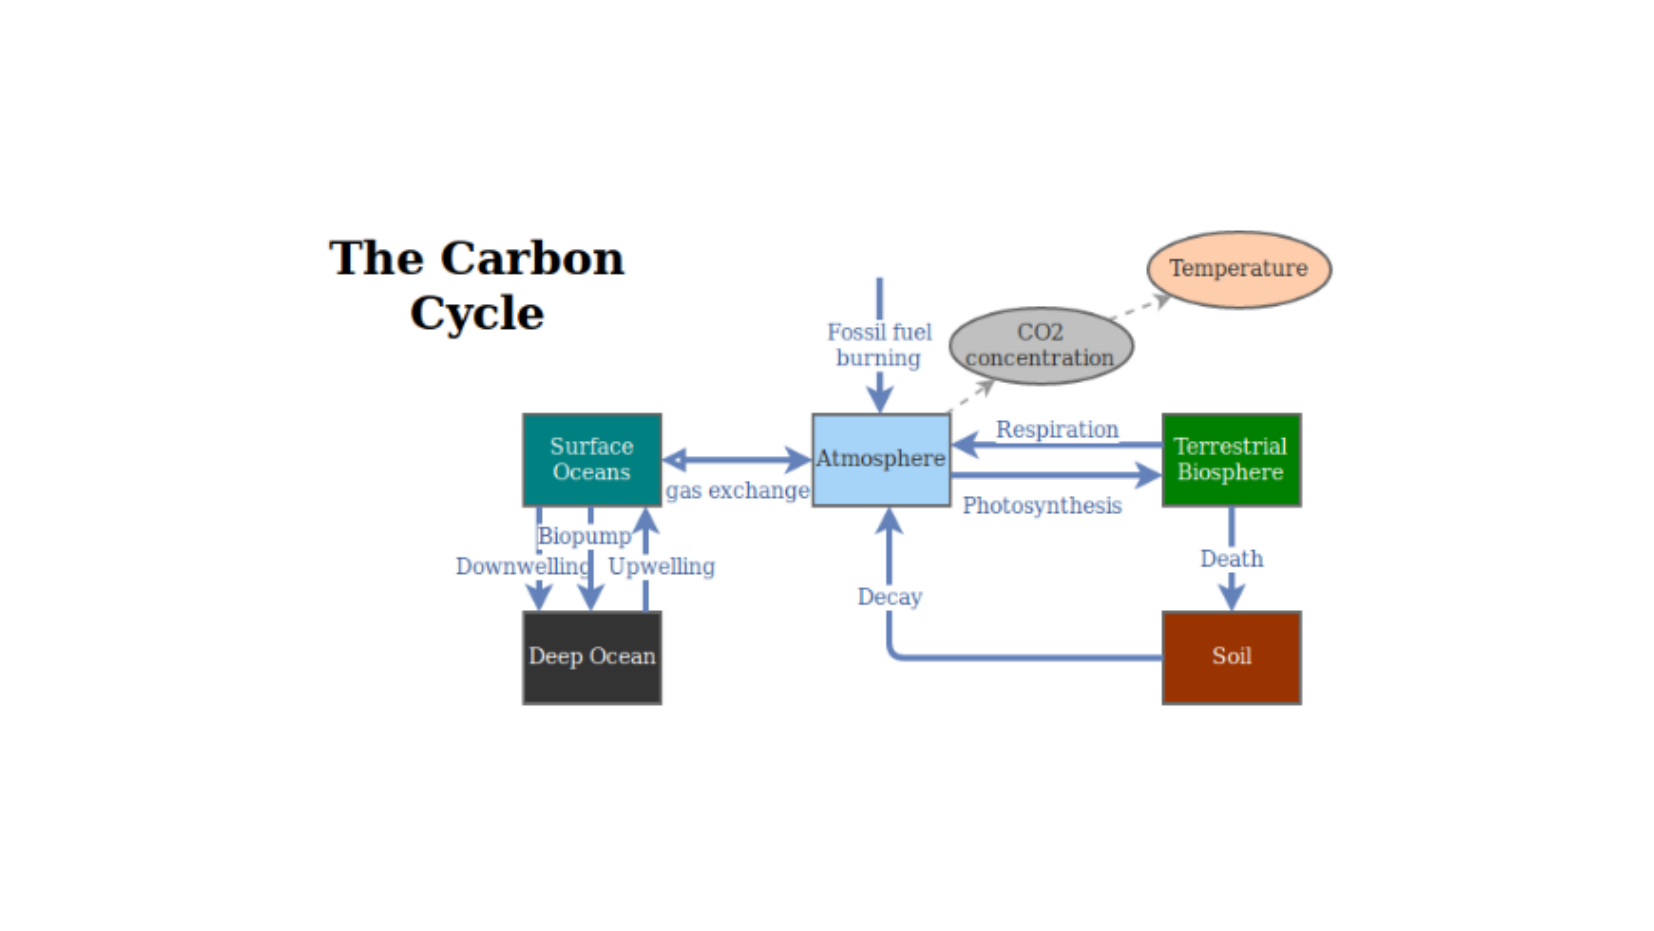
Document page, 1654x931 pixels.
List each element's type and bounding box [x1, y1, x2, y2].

picture [252, 155, 1415, 780]
